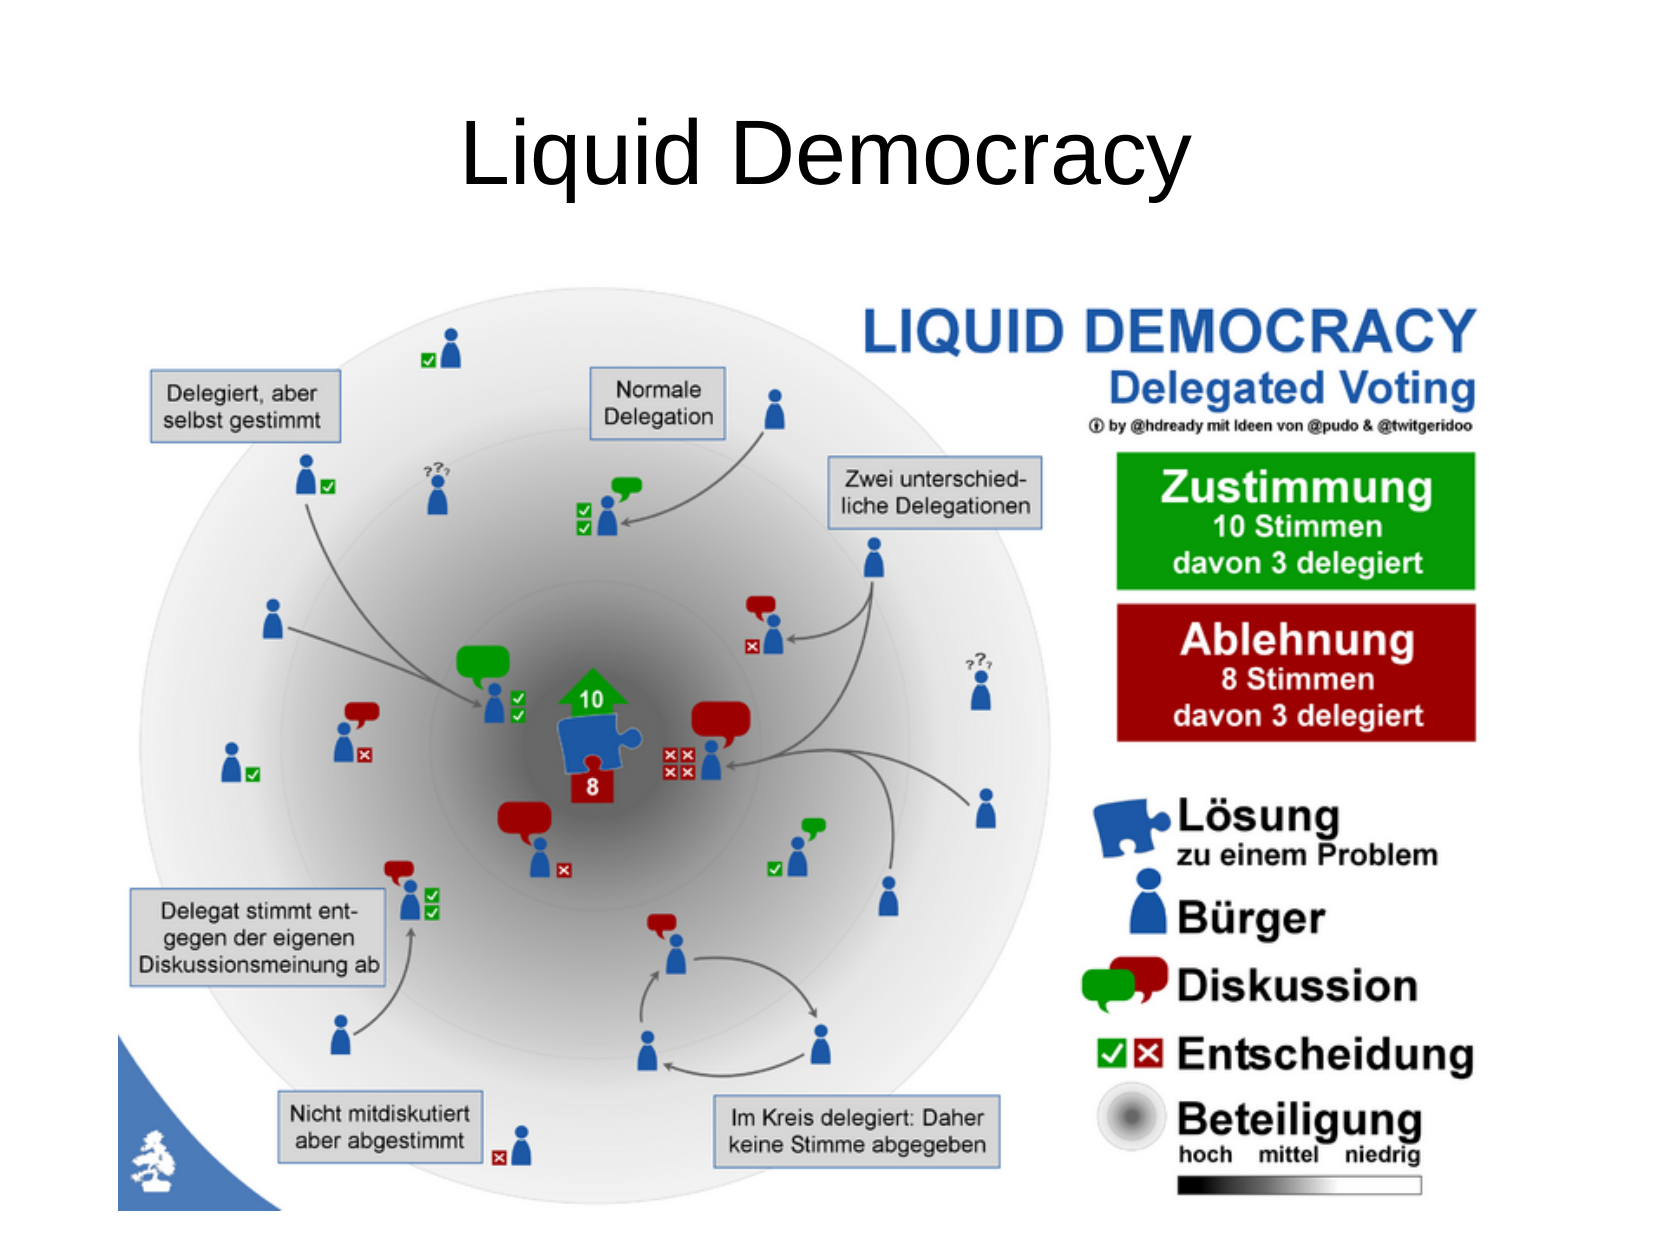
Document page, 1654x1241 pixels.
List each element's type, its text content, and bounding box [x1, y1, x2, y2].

title Liquid Democracy [82, 49, 1571, 257]
picture [118, 277, 1506, 1211]
